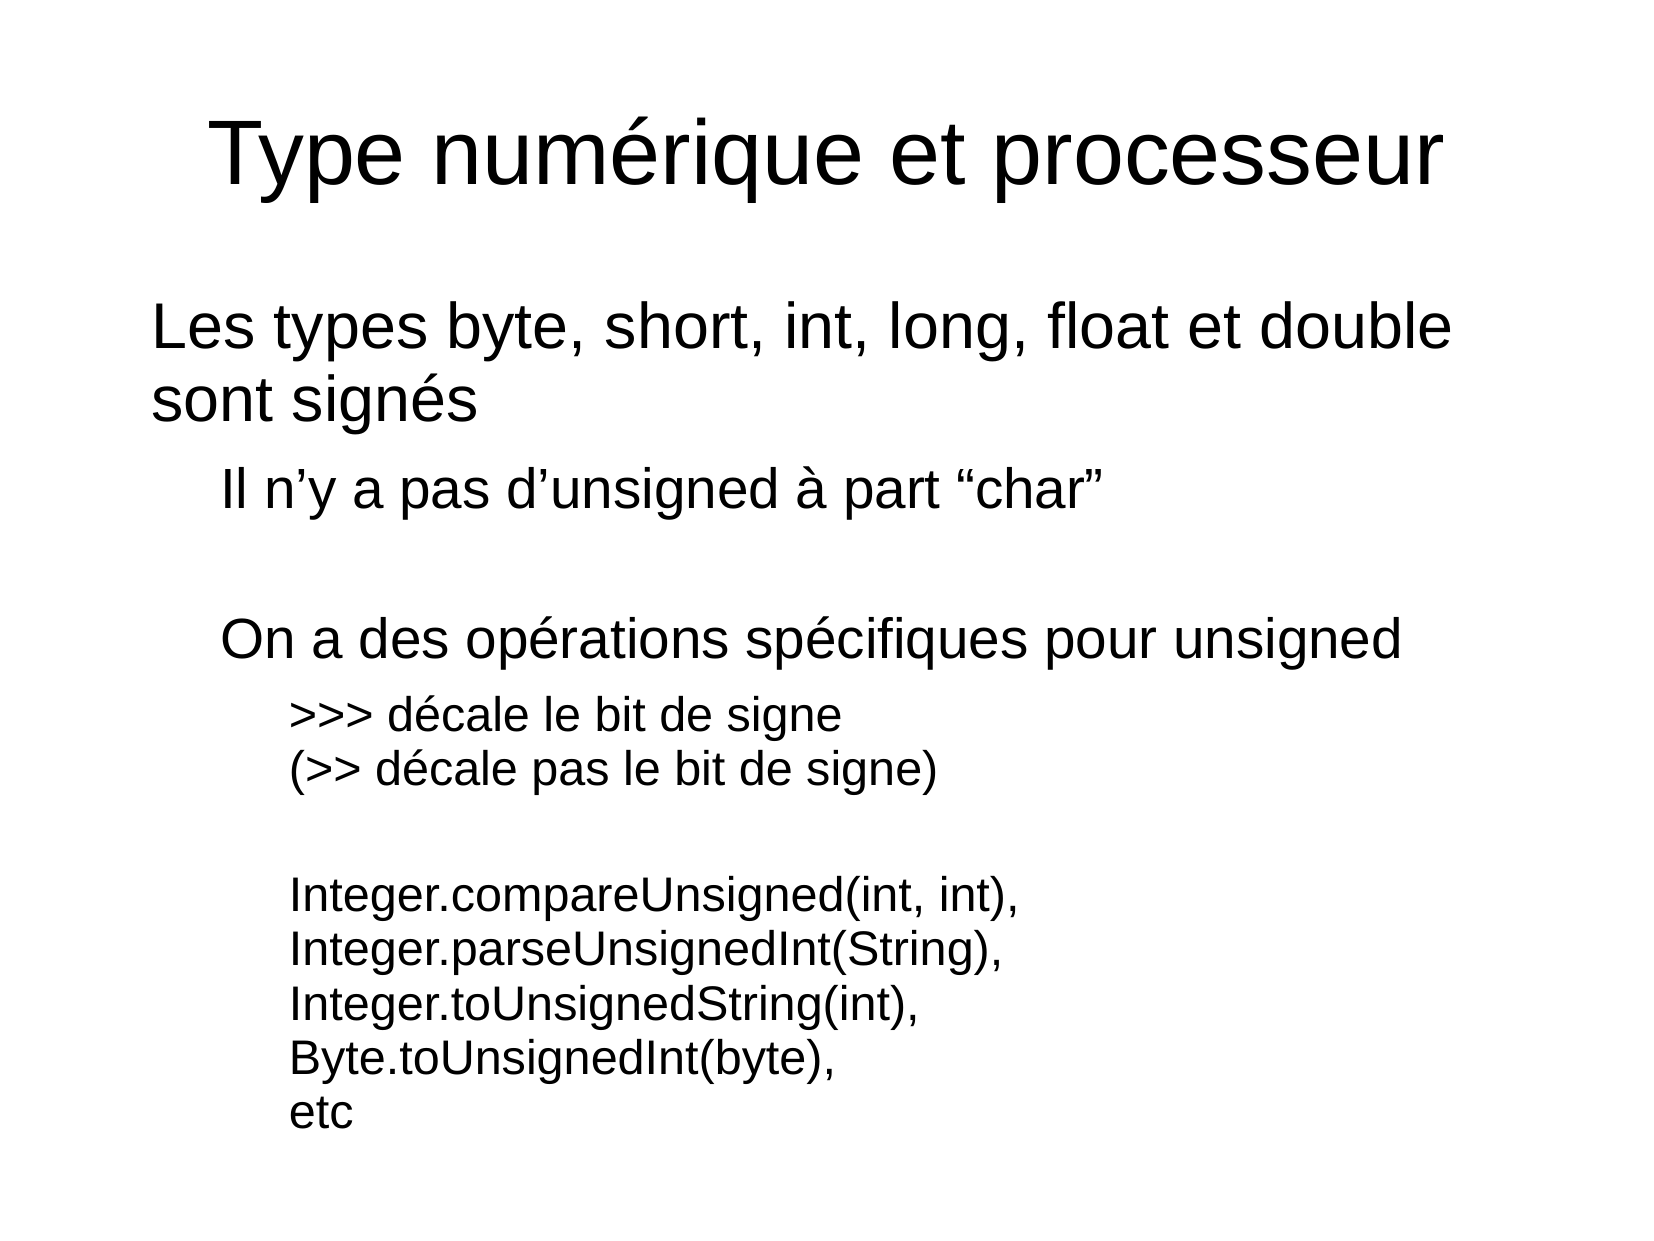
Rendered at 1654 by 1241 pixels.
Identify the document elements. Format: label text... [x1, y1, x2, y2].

title Type numérique et processeur [82, 49, 1571, 257]
list Les types byte, short, int, long, float et double sont signés Il n’y a pas d’unsigned à part “char” On a des opérations spécifiques pour unsigned >>> décale le bit de signe (>> décale pas le bit de signe) Integer.compareUnsigned(int, int), Integer.parseUnsignedInt(String), Integer.toUnsignedString(int), Byte.toUnsignedInt(byte), etc [82, 290, 1571, 1141]
